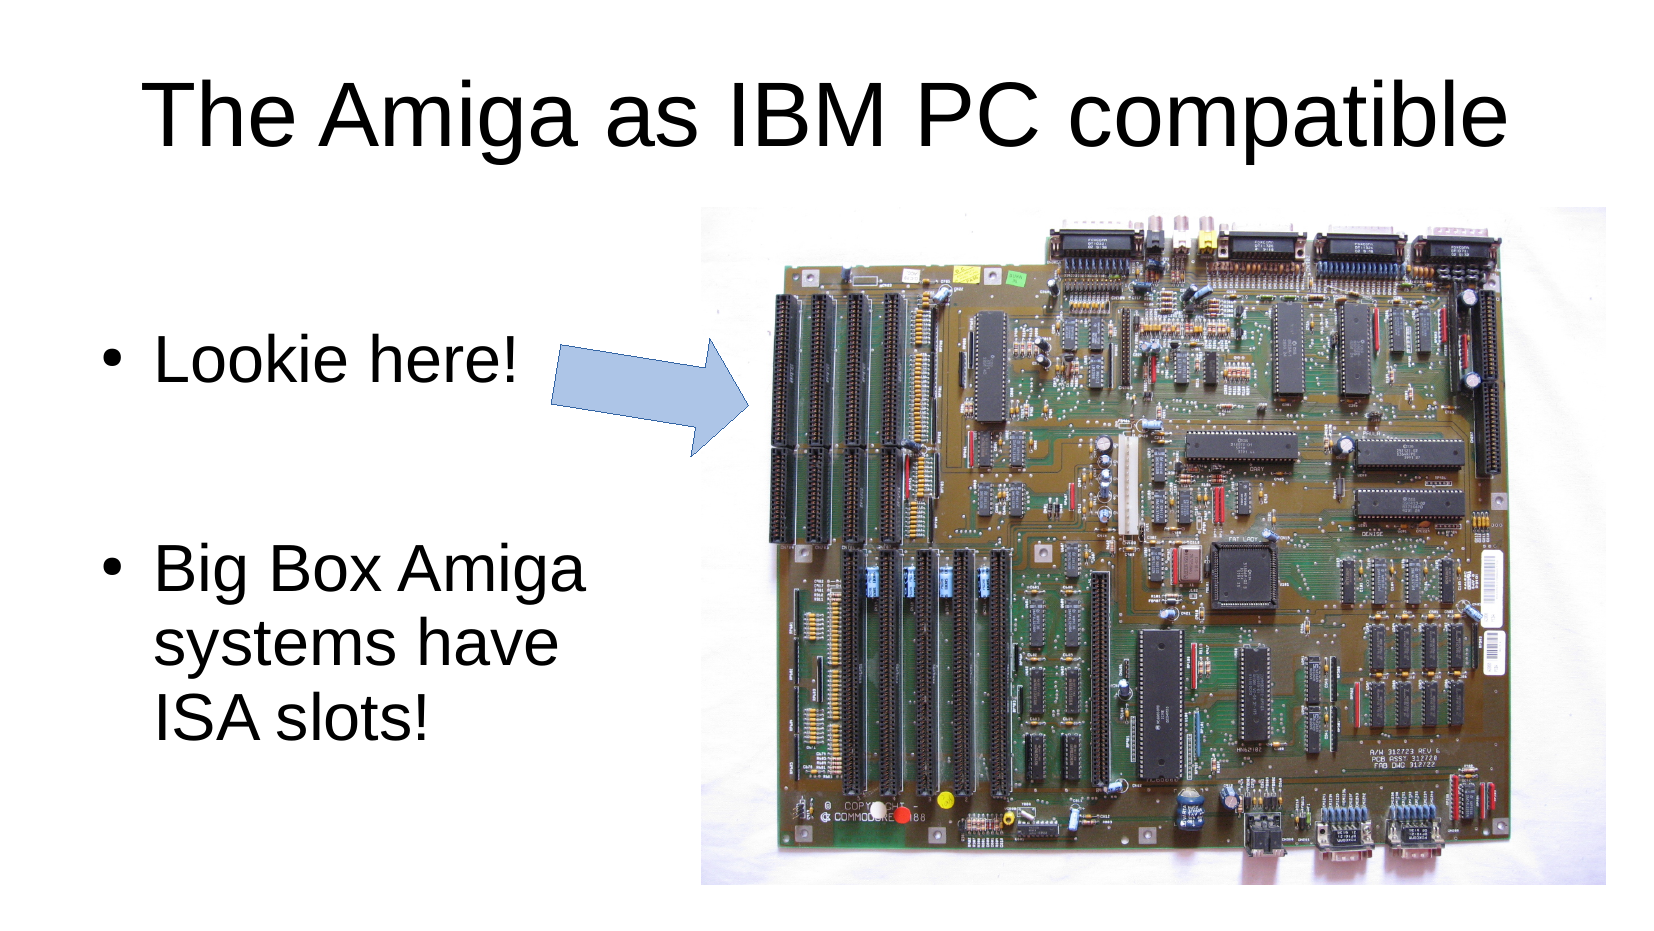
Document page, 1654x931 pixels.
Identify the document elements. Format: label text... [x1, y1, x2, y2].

text_box [551, 338, 749, 457]
list Lookie here! Big Box Amiga systems have ISA slots! [82, 217, 646, 758]
picture [701, 207, 1606, 886]
title The Amiga as IBM PC compatible [82, 37, 1571, 193]
